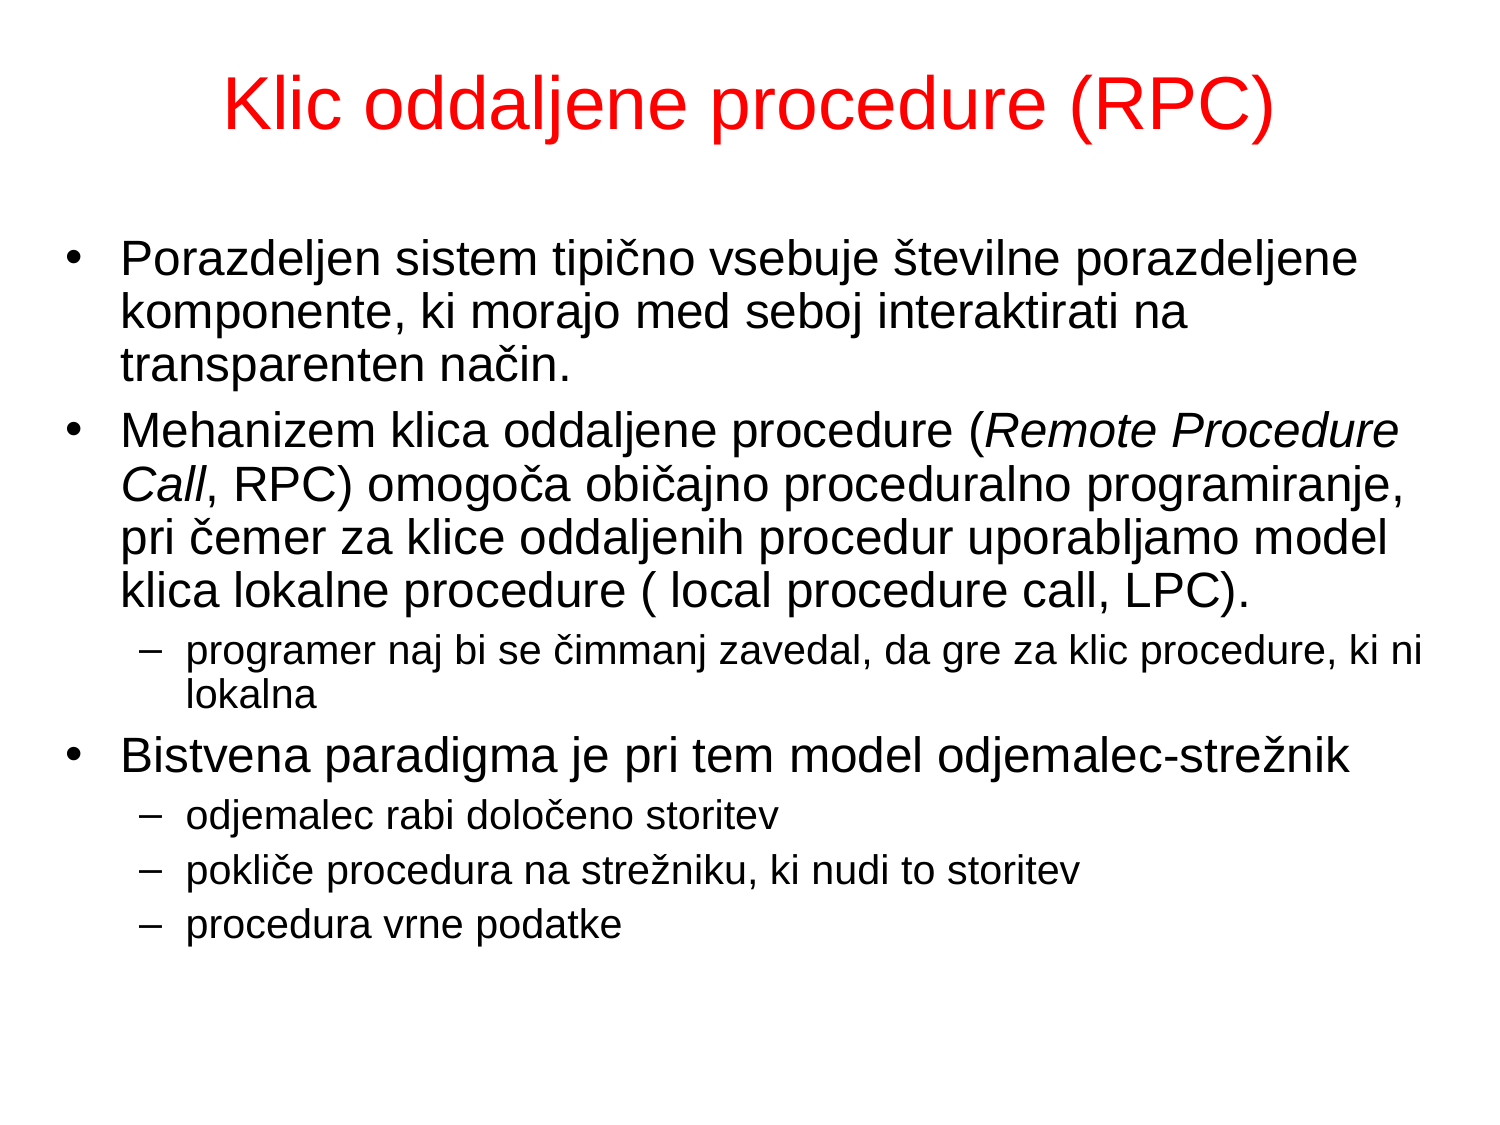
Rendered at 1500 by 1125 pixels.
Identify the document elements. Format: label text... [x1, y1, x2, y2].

list Porazdeljen sistem tipično vsebuje številne porazdeljene komponente, ki morajo med seboj interaktirati na transparenten način. Mehanizem klica oddaljene procedure (Remote Procedure Call, RPC) omogoča običajno proceduralno programiranje, pri čemer za klice oddaljenih procedur uporabljamo model klica lokalne procedure ( local procedure call, LPC). programer naj bi se čimmanj zavedal, da gre za klic procedure, ki ni lokalna Bistvena paradigma je pri tem model odjemalec-strežnik odjemalec rabi določeno storitev pokliče procedura na strežniku, ki nudi to storitev procedura vrne podatke [50, 224, 1450, 964]
title Klic oddaljene procedure (RPC) [0, 31, 1500, 169]
